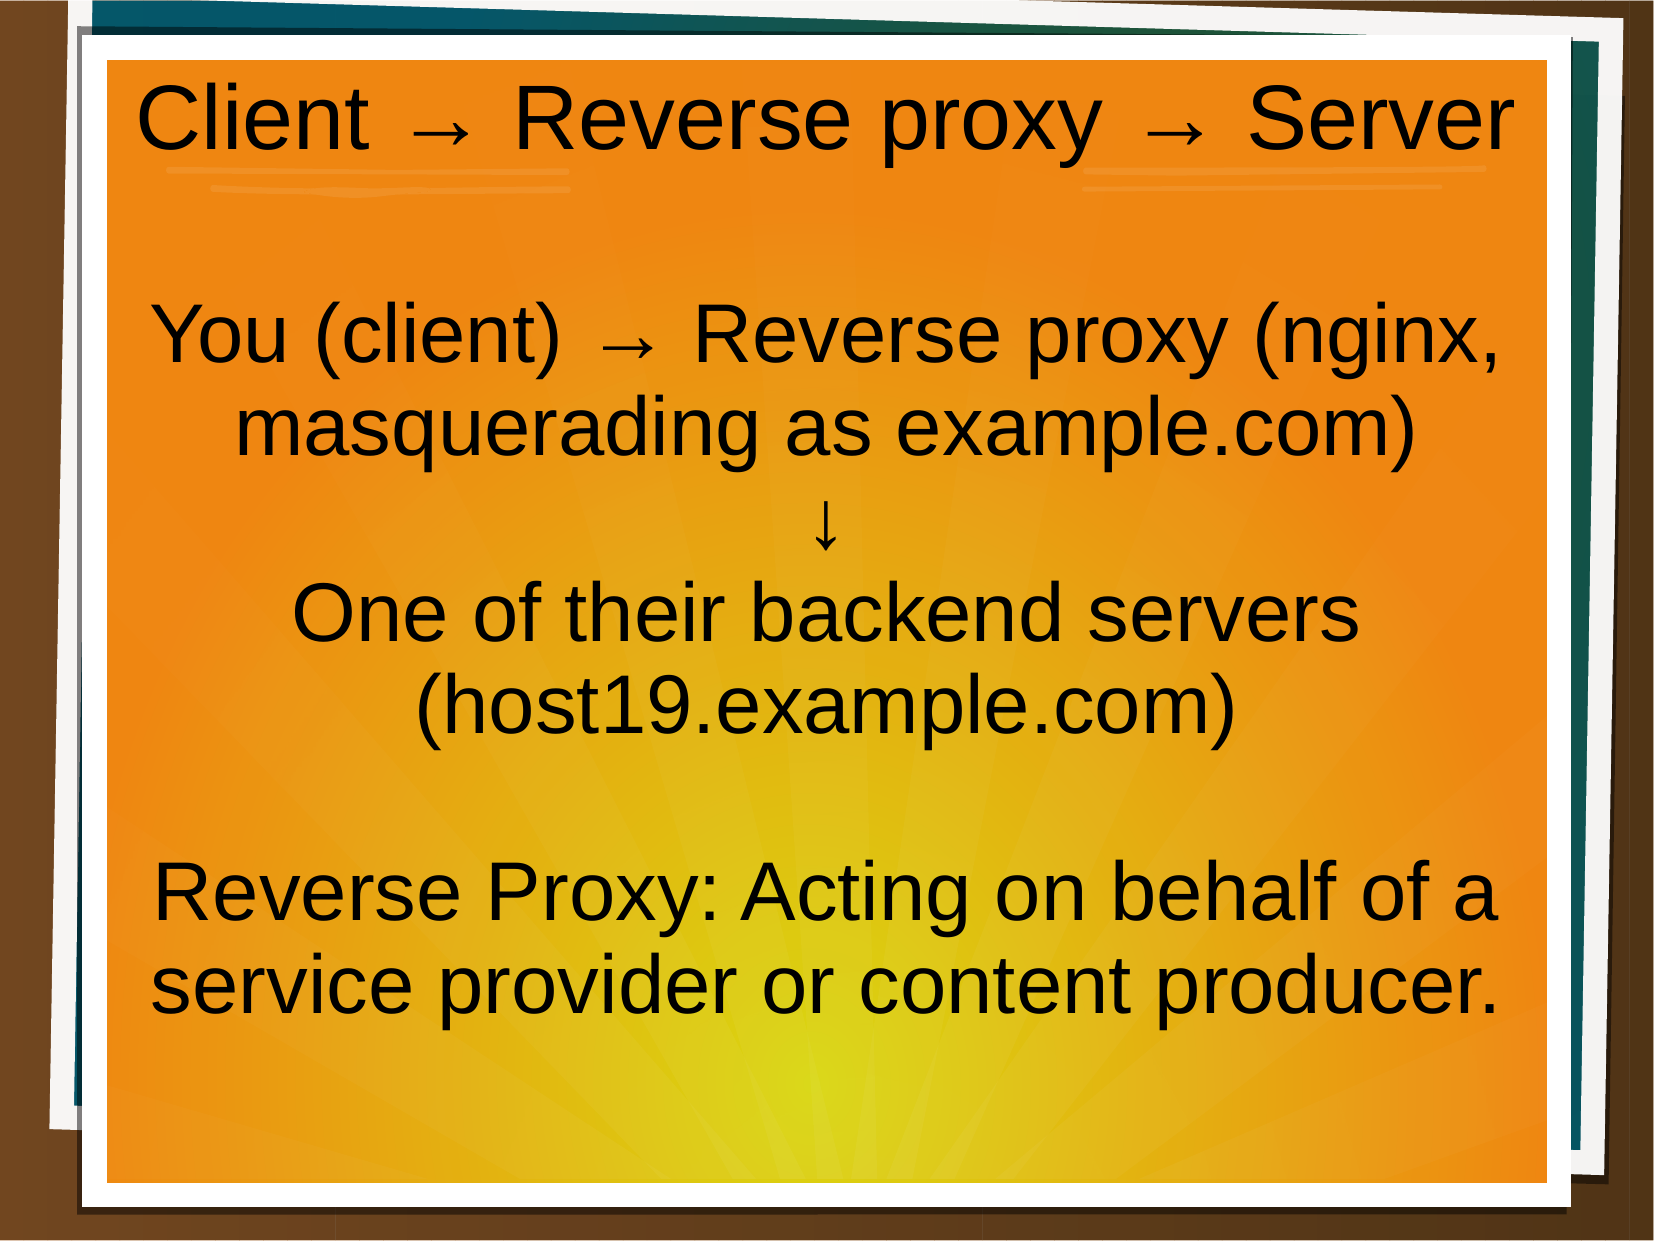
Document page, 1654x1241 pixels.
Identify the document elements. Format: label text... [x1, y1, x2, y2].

subtitle You (client) → Reverse proxy (nginx, masquerading as example.com) ↓ One of their backend servers (host19.example.com) Reverse Proxy: Acting on behalf of a service provider or content producer. [82, 285, 1571, 1032]
title Client → Reverse proxy → Server [82, 47, 1571, 189]
